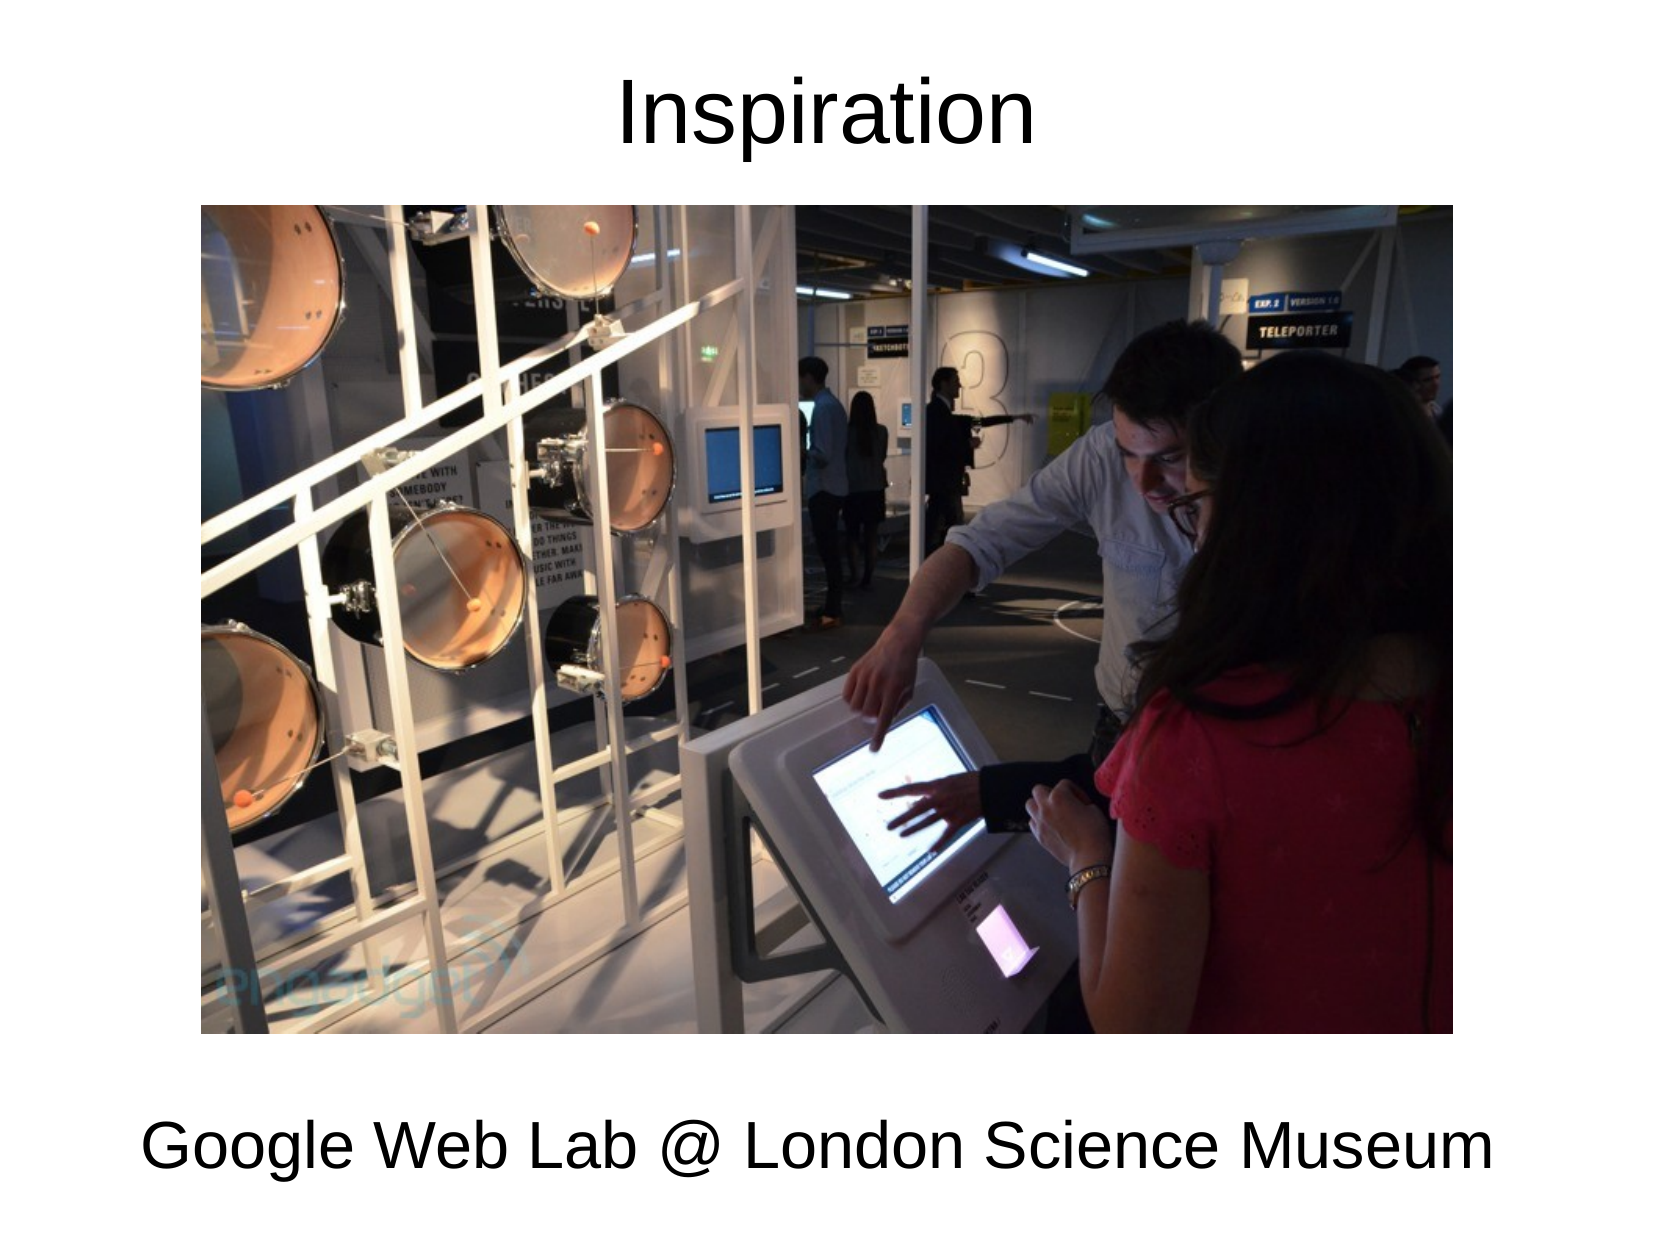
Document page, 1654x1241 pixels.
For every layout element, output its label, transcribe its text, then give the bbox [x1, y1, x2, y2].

picture [201, 205, 1453, 1034]
title Inspiration [82, 8, 1571, 216]
text_box Google Web Lab @ London Science Museum [102, 1062, 1516, 1153]
